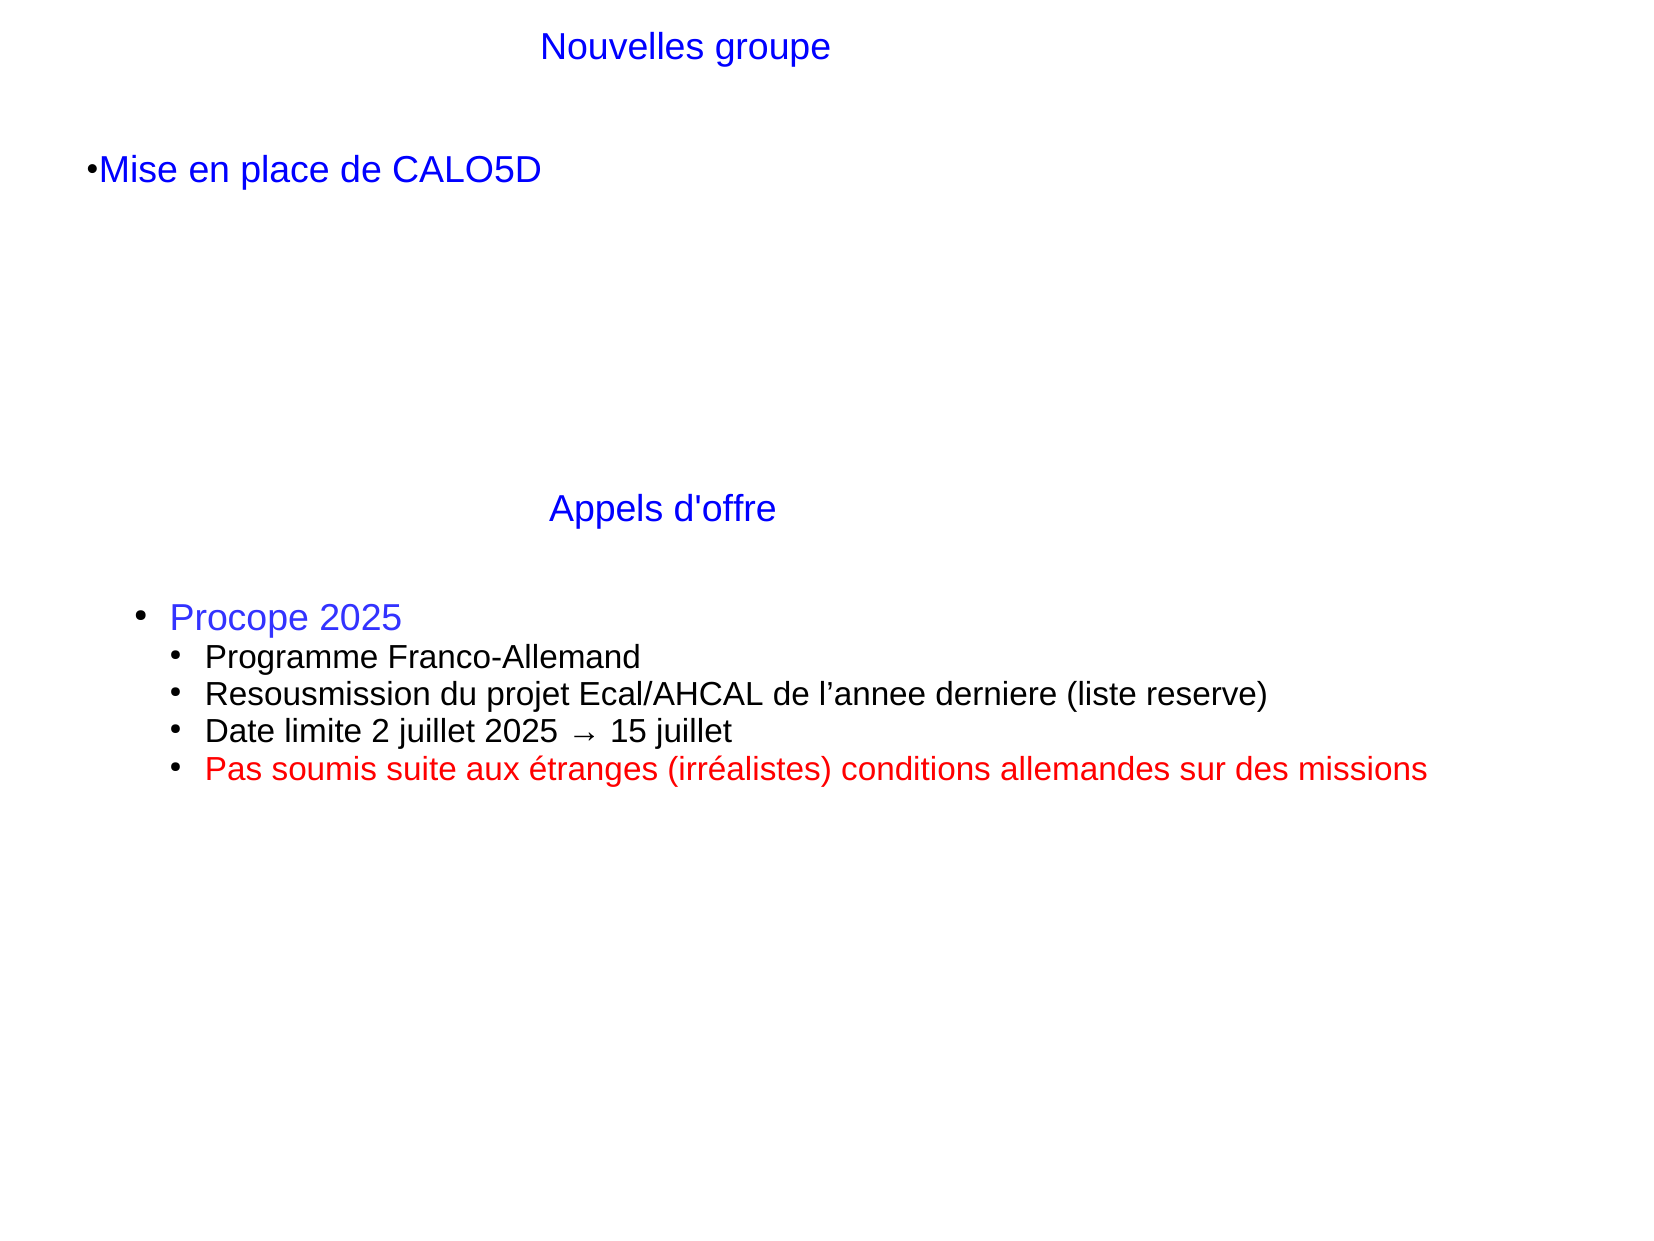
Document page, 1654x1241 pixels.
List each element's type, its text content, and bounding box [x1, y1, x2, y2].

text_box Procope 2025 Programme Franco-Allemand Resousmission du projet Ecal/AHCAL de l’annee derniere (liste reserve) Date limite 2 juillet 2025 → 15 juillet Pas soumis suite aux étranges (irréalistes) conditions allemandes sur des missions [119, 549, 1460, 1058]
text_box Nouvelles groupe [525, 16, 847, 73]
text_box Mise en place de CALO5D [71, 141, 1654, 851]
